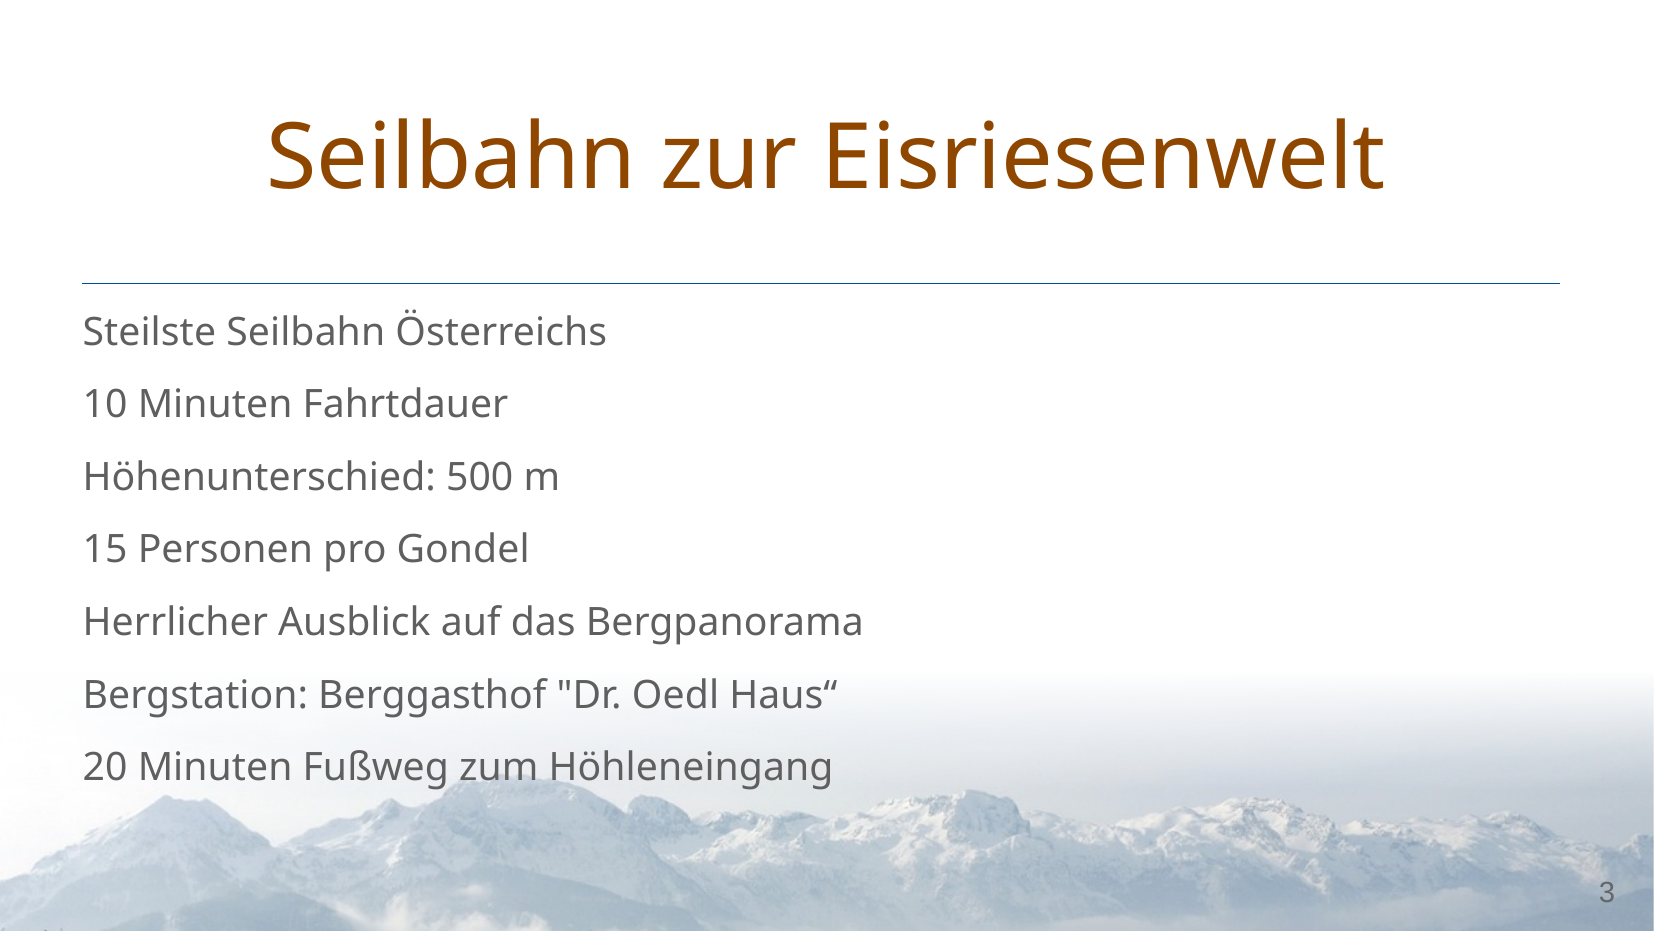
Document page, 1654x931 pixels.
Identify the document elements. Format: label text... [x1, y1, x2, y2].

title Seilbahn zur Eisriesenwelt [82, 49, 1571, 257]
list Steilste Seilbahn Österreichs 10 Minuten Fahrtdauer Höhenunterschied: 500 m 15 Personen pro Gondel Herrlicher Ausblick auf das Bergpanorama Bergstation: Berggasthof "Dr. Oedl Haus“ 20 Minuten Fußweg zum Höhleneingang [82, 295, 934, 797]
